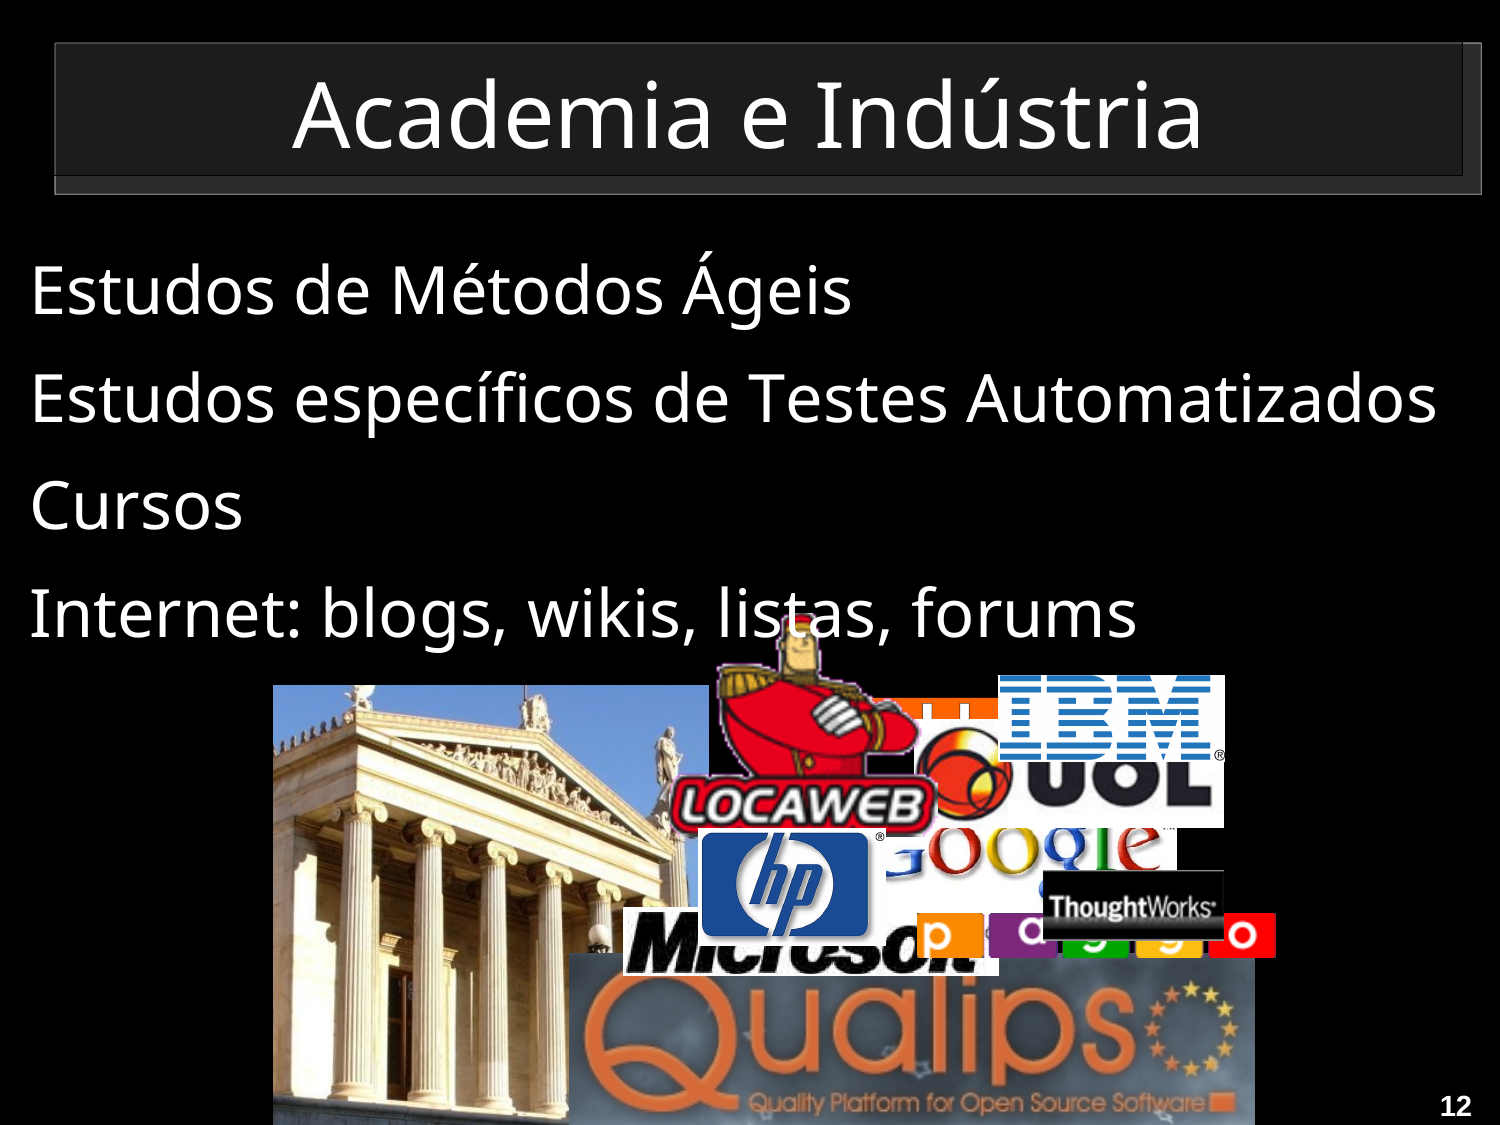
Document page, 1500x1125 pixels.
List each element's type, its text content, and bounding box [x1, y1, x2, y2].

list Estudos de Métodos Ágeis Estudos específicos de Testes Automatizados Cursos Internet: blogs, wikis, listas, forums [29, 243, 1471, 1032]
title Academia e Indústria [29, 38, 1471, 188]
picture [273, 1032, 1255, 1125]
